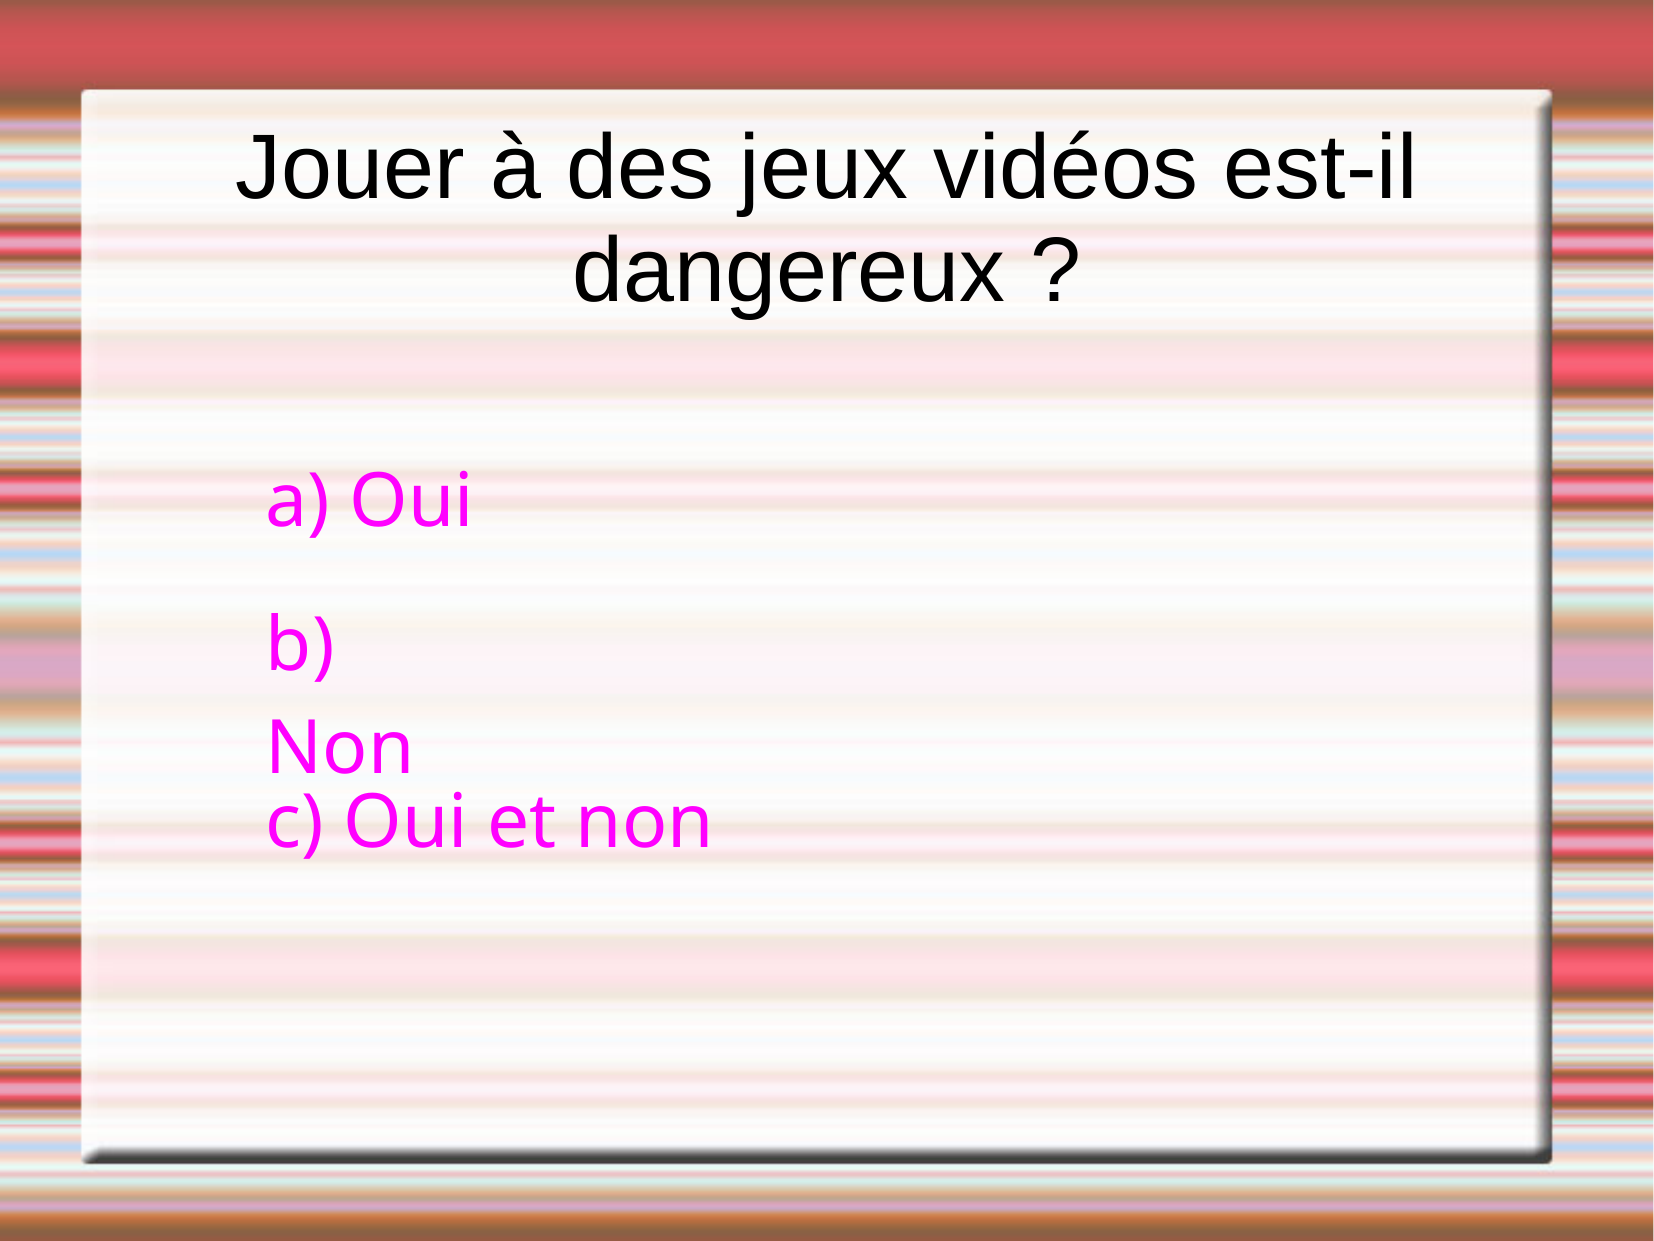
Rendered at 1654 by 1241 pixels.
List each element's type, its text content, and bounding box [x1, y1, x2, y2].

picture [0, 0, 1654, 1241]
text_box a) Oui [265, 446, 502, 562]
text_box b) Non [265, 590, 502, 696]
text_box c) Oui et non [265, 767, 768, 873]
title Jouer à des jeux vidéos est-il dangereux ? [121, 114, 1534, 322]
